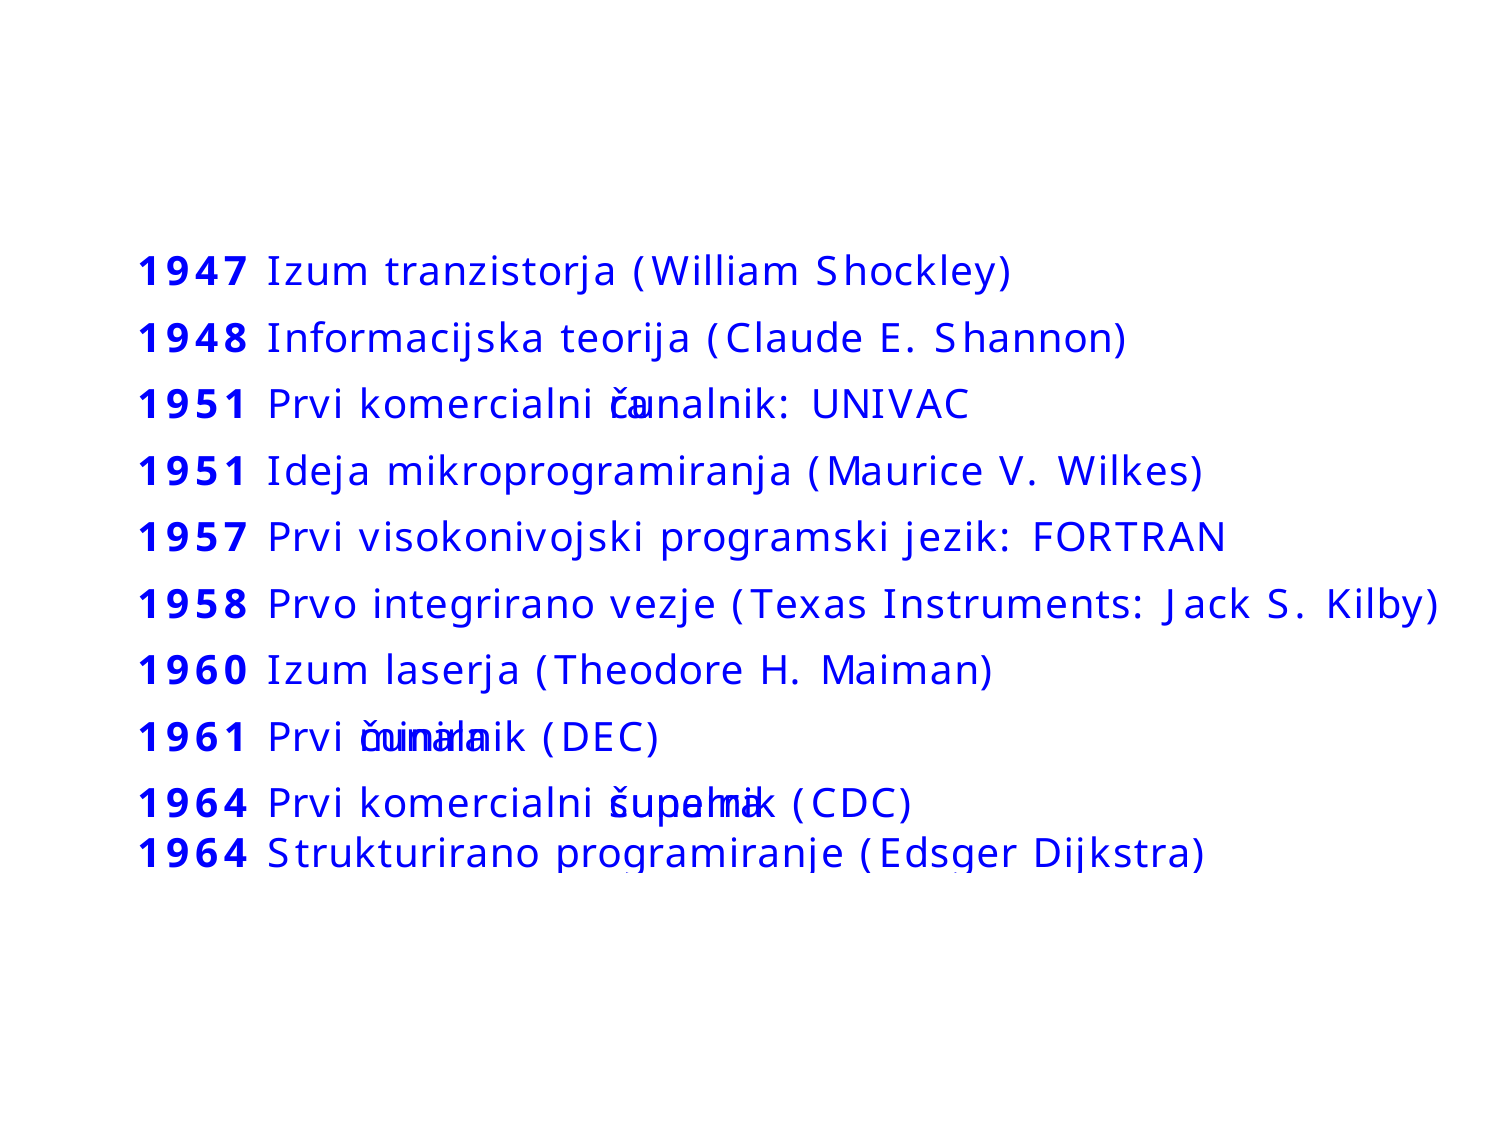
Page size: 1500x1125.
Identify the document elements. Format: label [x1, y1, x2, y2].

picture [137, 224, 1500, 873]
